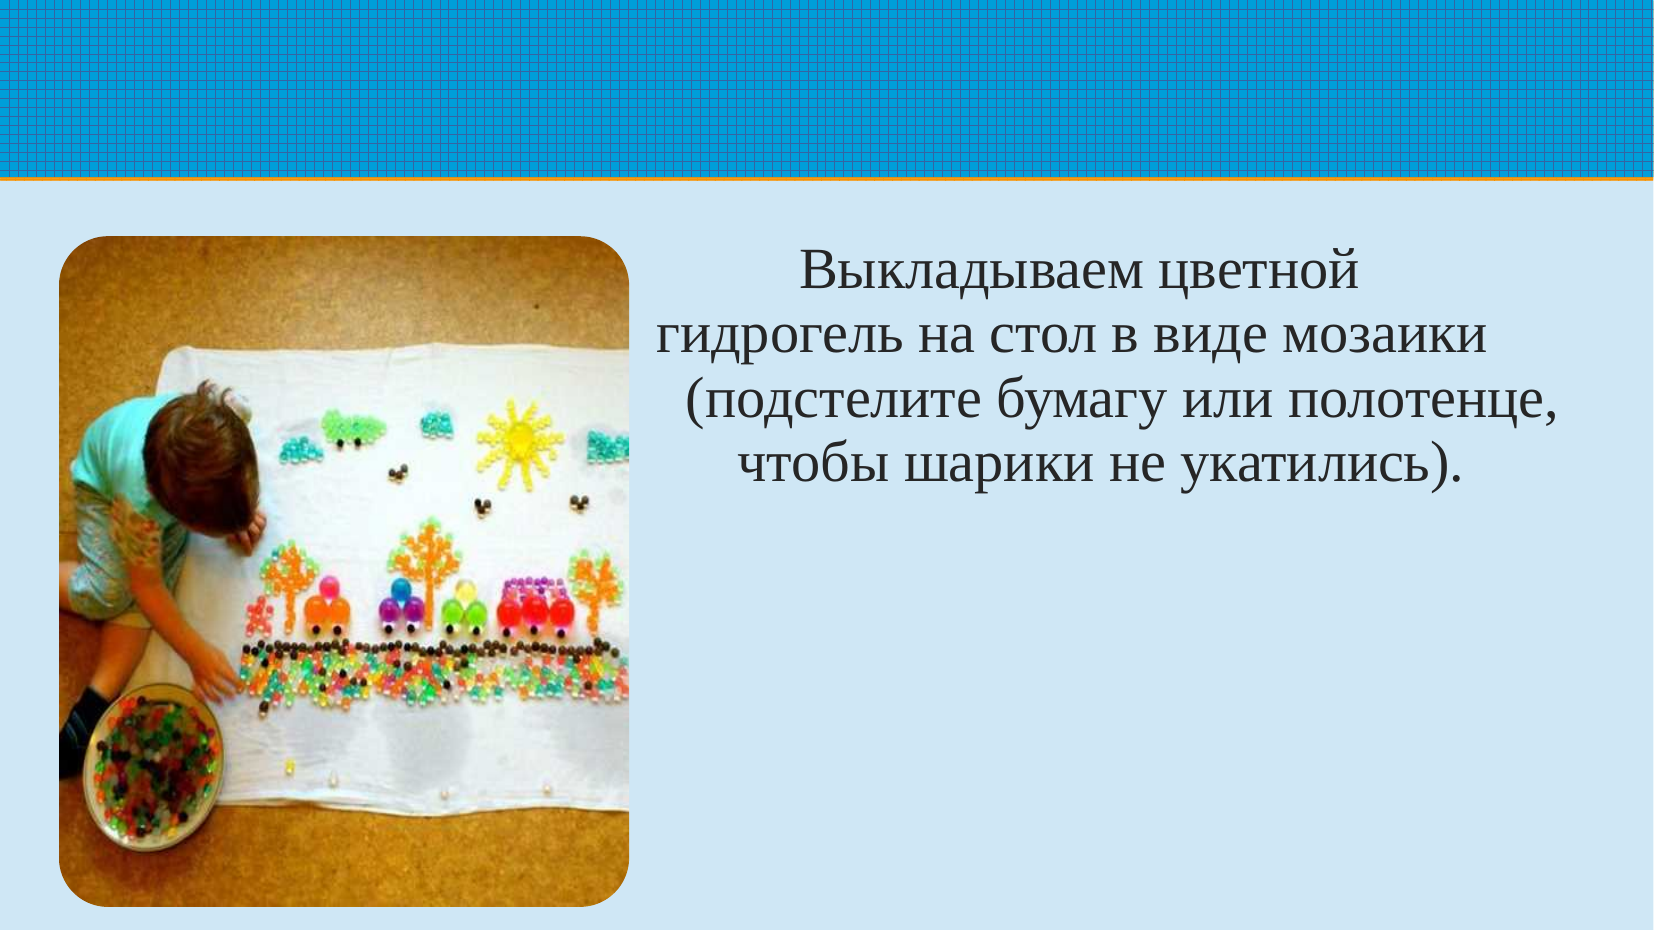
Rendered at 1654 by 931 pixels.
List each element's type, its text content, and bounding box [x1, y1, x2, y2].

text_box [58, 236, 630, 907]
list Выкладываем цветной гидрогель на стол в виде мозаики (подстелите бумагу или полотенце, чтобы шарики не укатились). [589, 236, 1565, 813]
